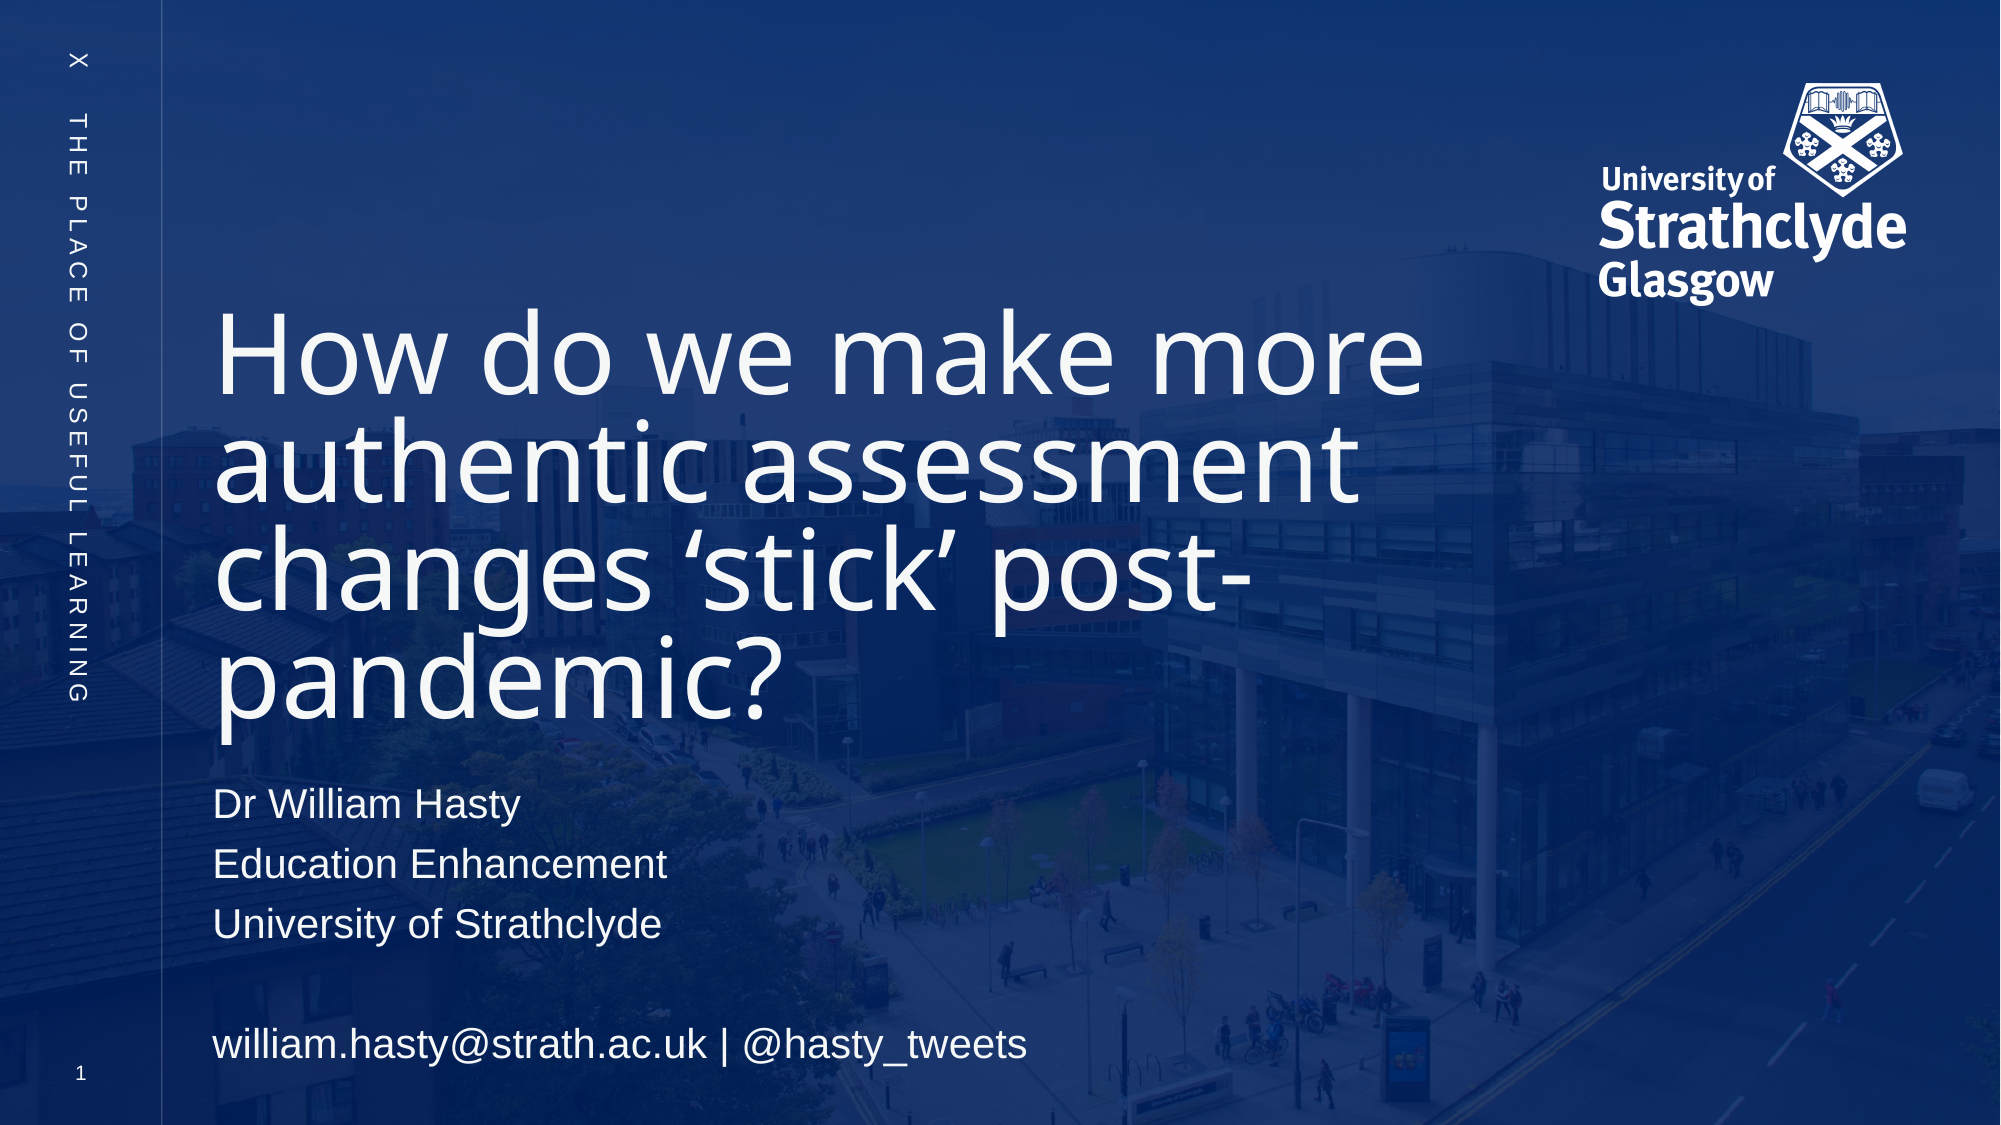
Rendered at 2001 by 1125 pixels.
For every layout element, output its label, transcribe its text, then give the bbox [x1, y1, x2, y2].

picture [1599, 83, 1906, 306]
text_box [0, 0, 161, 1125]
text_box Dr William Hasty Education Enhancement University of Strathclyde william.hasty@strath.ac.uk | @hasty_tweets [212, 759, 1147, 1072]
text_box X THE PLACE OF USEFUL LEARNING [56, 38, 103, 889]
text_box How do we make more authentic assessment changes ‘stick’ post-pandemic? [212, 276, 1612, 824]
text_box 1 [38, 1052, 123, 1091]
text_box [163, 0, 2000, 1125]
